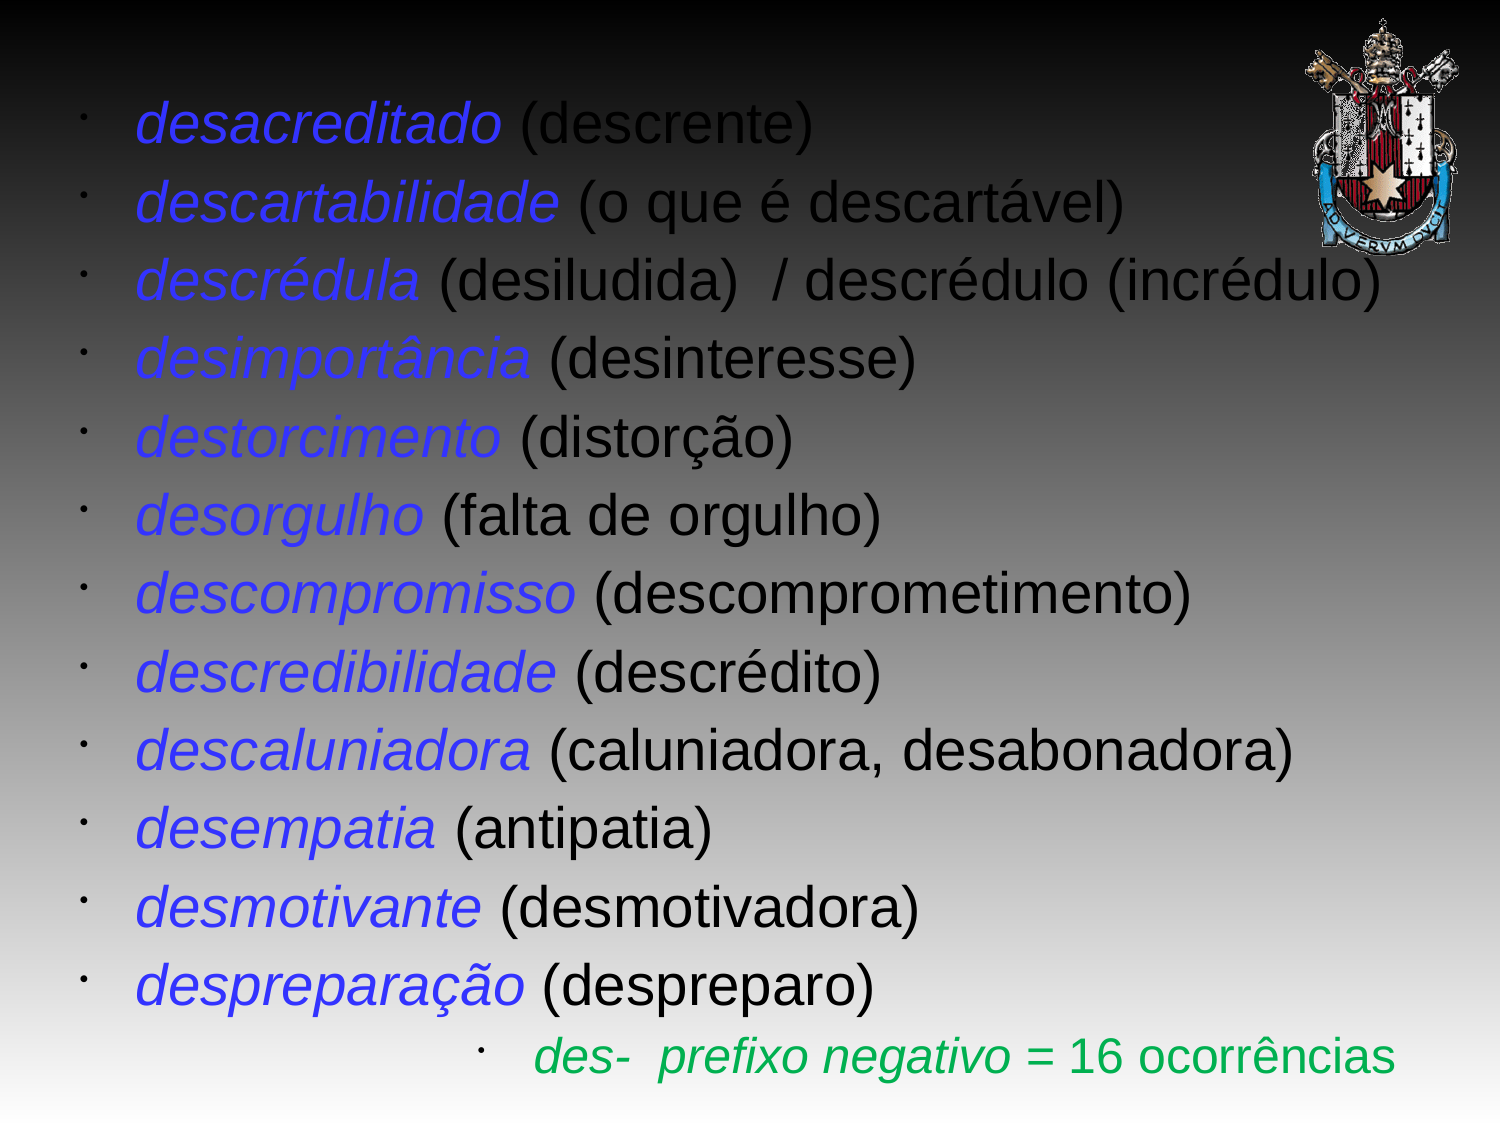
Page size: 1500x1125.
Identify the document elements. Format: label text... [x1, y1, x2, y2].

list desacreditado (descrente) descartabilidade (o que é descartável) descrédula (desiludida) / descrédulo (incrédulo) desimportância (desinteresse) destorcimento (distorção) desorgulho (falta de orgulho) descompromisso (descomprometimento) descredibilidade (descrédito) descaluniadora (caluniadora, desabonadora) desempatia (antipatia) desmotivante (desmotivadora) despreparação (despreparo) des- prefixo negativo = 16 ocorrências [64, 78, 1412, 1125]
chart [1305, 19, 1459, 256]
